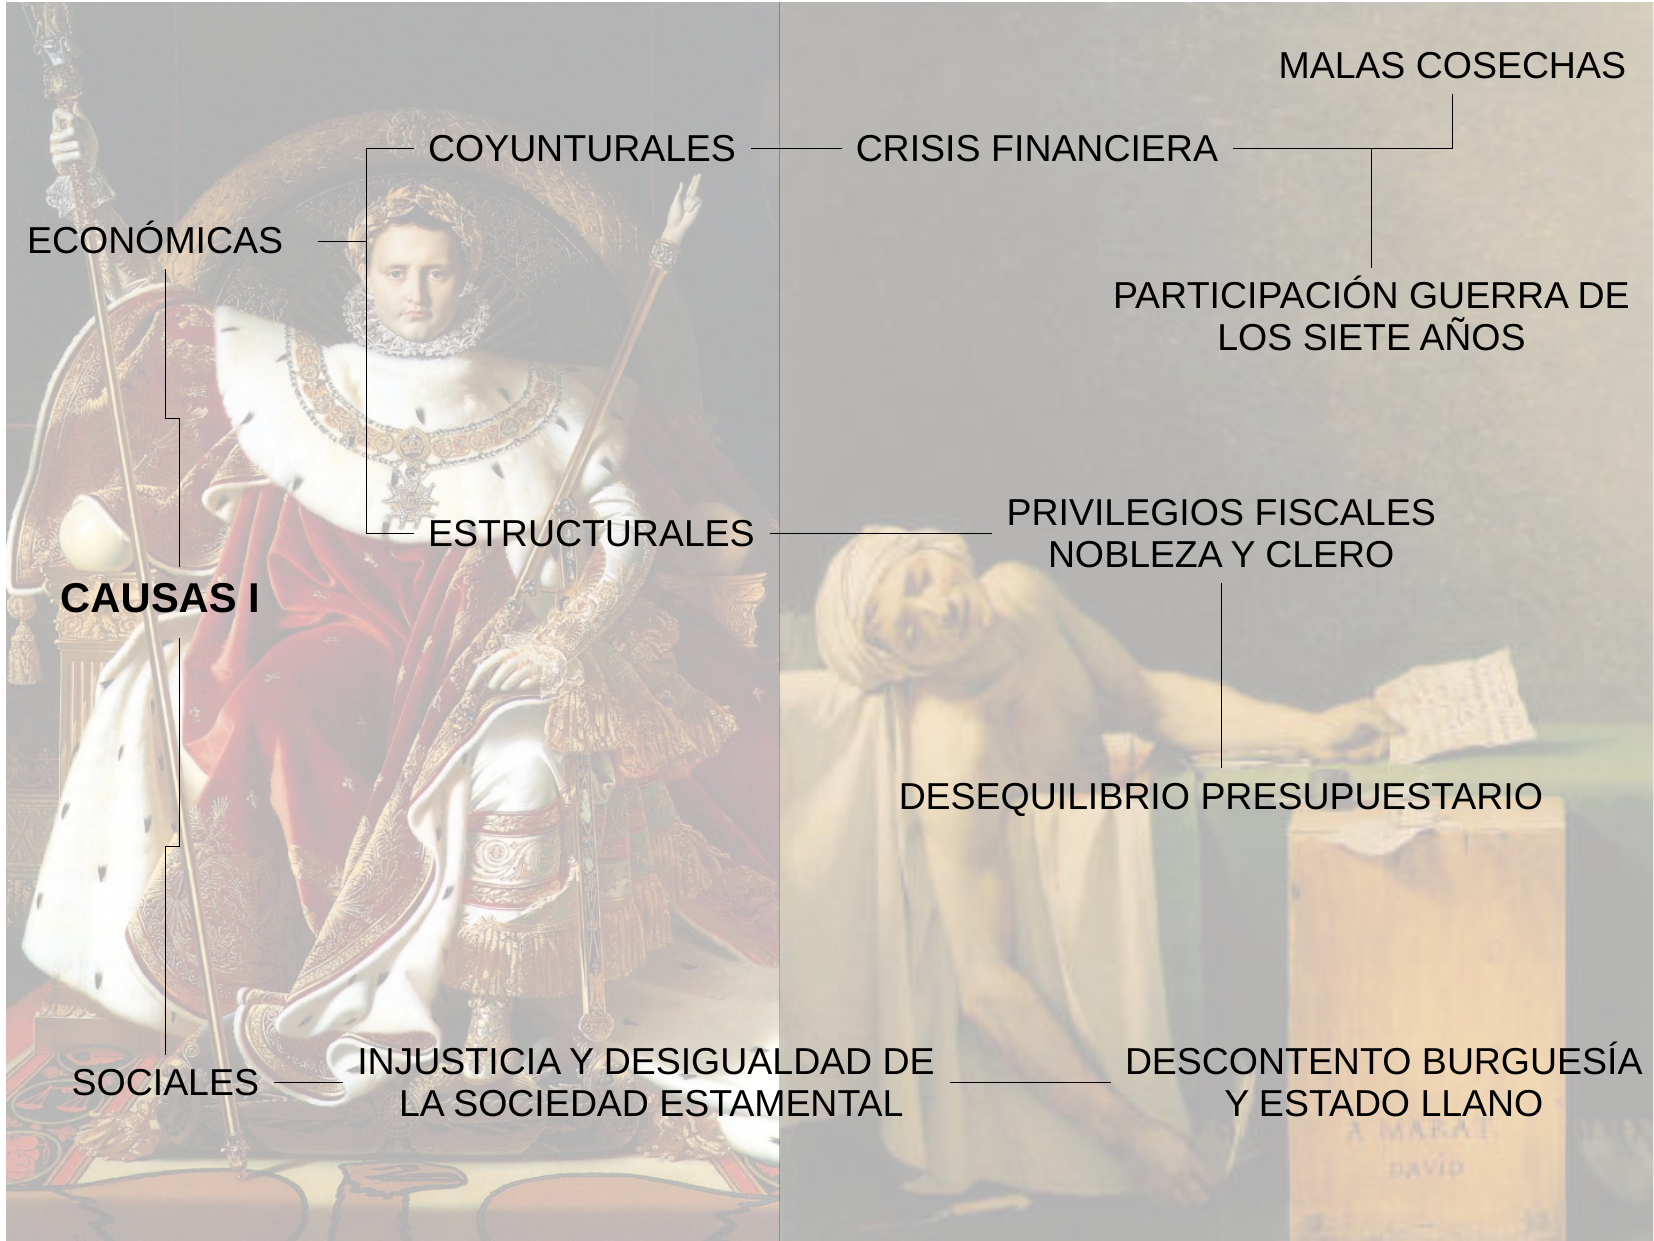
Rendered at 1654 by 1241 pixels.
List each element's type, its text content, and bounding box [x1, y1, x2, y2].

text_box CAUSAS I [45, 566, 314, 639]
text_box INJUSTICIA Y DESIGUALDAD DE LA SOCIEDAD ESTAMENTAL [342, 1033, 951, 1133]
text_box DESEQUILIBRIO PRESUPUESTARIO [883, 767, 1560, 825]
text_box CRISIS FINANCIERA [841, 119, 1234, 177]
text_box ECONÓMICAS [12, 212, 319, 270]
text_box SOCIALES [56, 1054, 275, 1112]
text_box MALAS COSECHAS [1263, 37, 1642, 95]
text_box PARTICIPACIÓN GUERRA DE LOS SIETE AÑOS [1098, 267, 1646, 367]
picture [6, 2, 1654, 1241]
text_box COYUNTURALES [413, 119, 752, 177]
text_box ESTRUCTURALES [413, 505, 771, 563]
text_box PRIVILEGIOS FISCALES NOBLEZA Y CLERO [991, 484, 1452, 584]
text_box DESCONTENTO BURGUESÍA Y ESTADO LLANO [1110, 1033, 1654, 1133]
